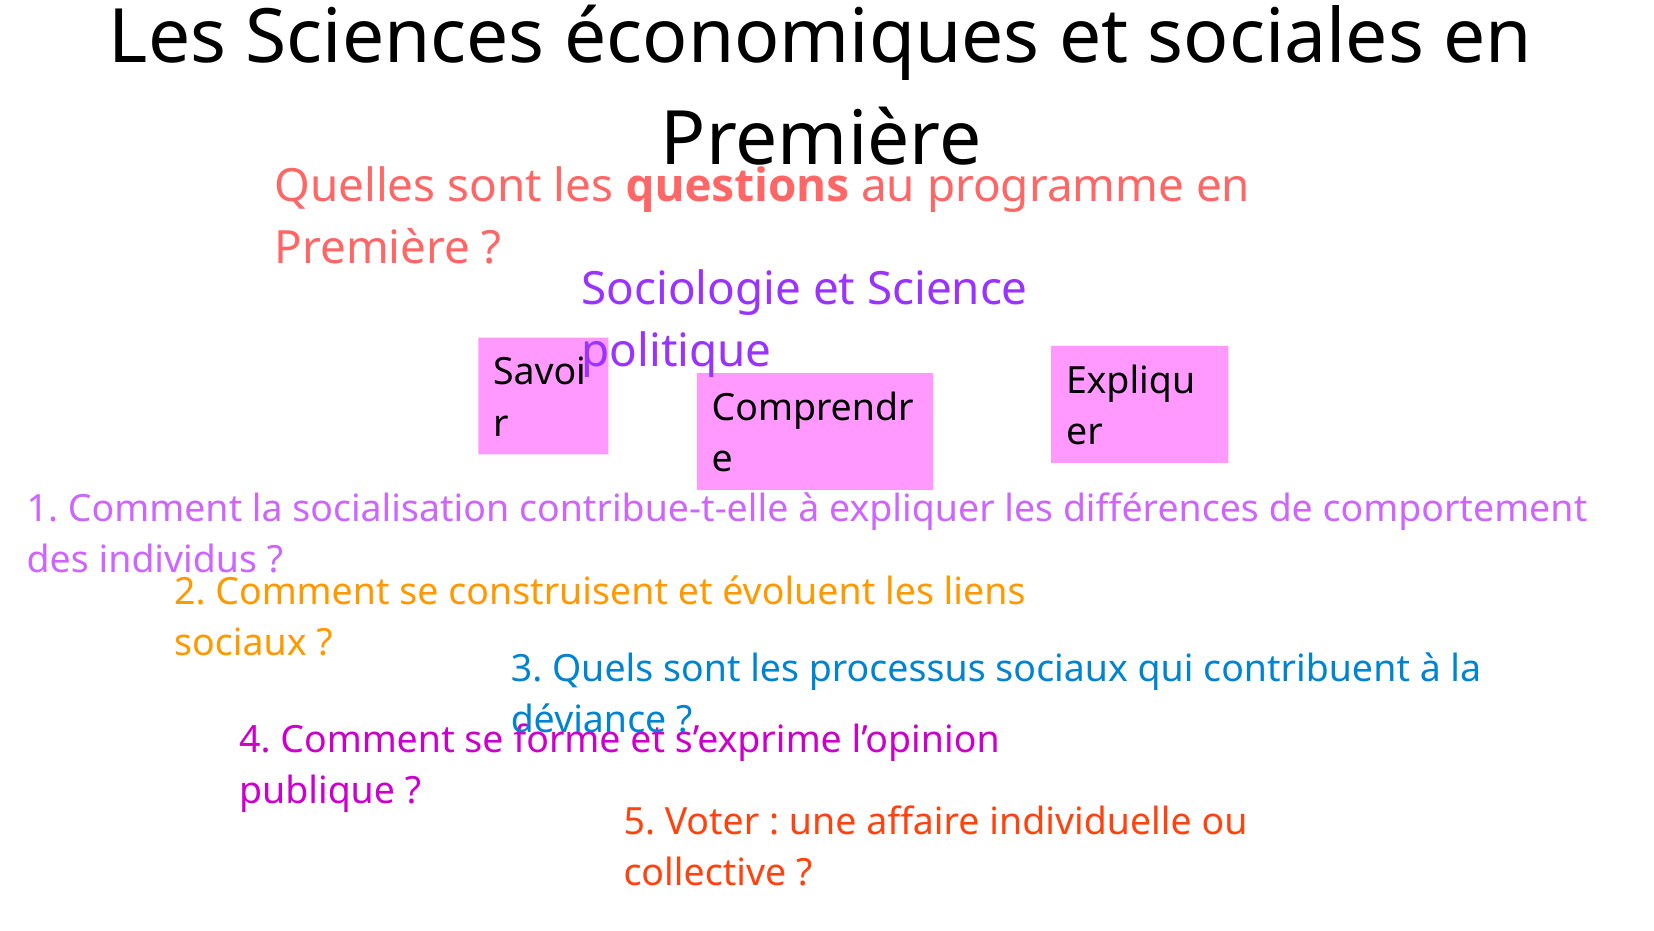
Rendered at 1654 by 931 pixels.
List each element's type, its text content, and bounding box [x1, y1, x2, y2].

text_box Sociologie et Science politique [566, 248, 1182, 316]
text_box Savoir [478, 337, 609, 396]
text_box 4. Comment se forme et s’exprime l’opinion publique ? [224, 704, 1111, 763]
text_box Expliquer [1051, 345, 1229, 404]
text_box 3. Quels sont les processus sociaux qui contribuent à la déviance ? [496, 633, 1560, 692]
text_box 1. Comment la socialisation contribue-t-elle à expliquer les différences de comportement des individus ? [11, 474, 1642, 533]
text_box 2. Comment se construisent et évoluent les liens sociaux ? [159, 557, 1111, 616]
text_box Quelles sont les questions au programme en Première ? [259, 144, 1406, 213]
text_box 5. Voter : une affaire individuelle ou collective ? [608, 787, 1394, 846]
title Les Sciences économiques et sociales en Première [47, 41, 1595, 128]
text_box Comprendre [696, 373, 934, 432]
